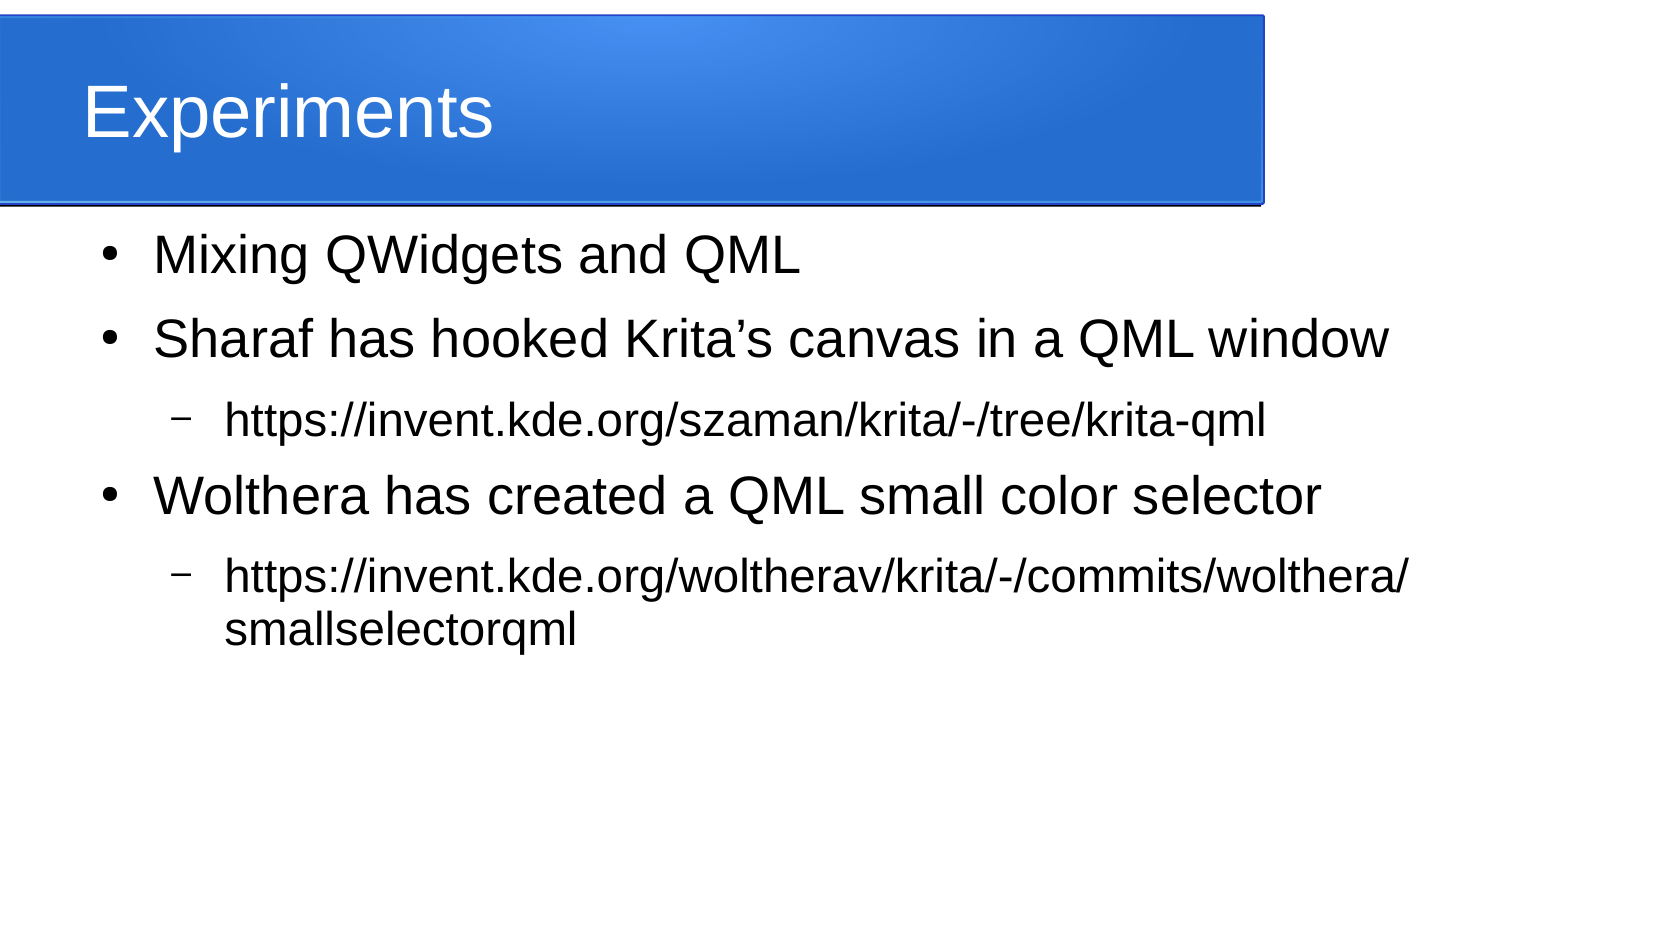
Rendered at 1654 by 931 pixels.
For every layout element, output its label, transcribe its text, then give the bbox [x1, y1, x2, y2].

list Mixing QWidgets and QML Sharaf has hooked Krita’s canvas in a QML window https://invent.kde.org/szaman/krita/-/tree/krita-qml Wolthera has created a QML small color selector https://invent.kde.org/woltherav/krita/-/commits/wolthera/smallselectorqml [82, 224, 1571, 764]
title Experiments [82, 35, 1235, 189]
